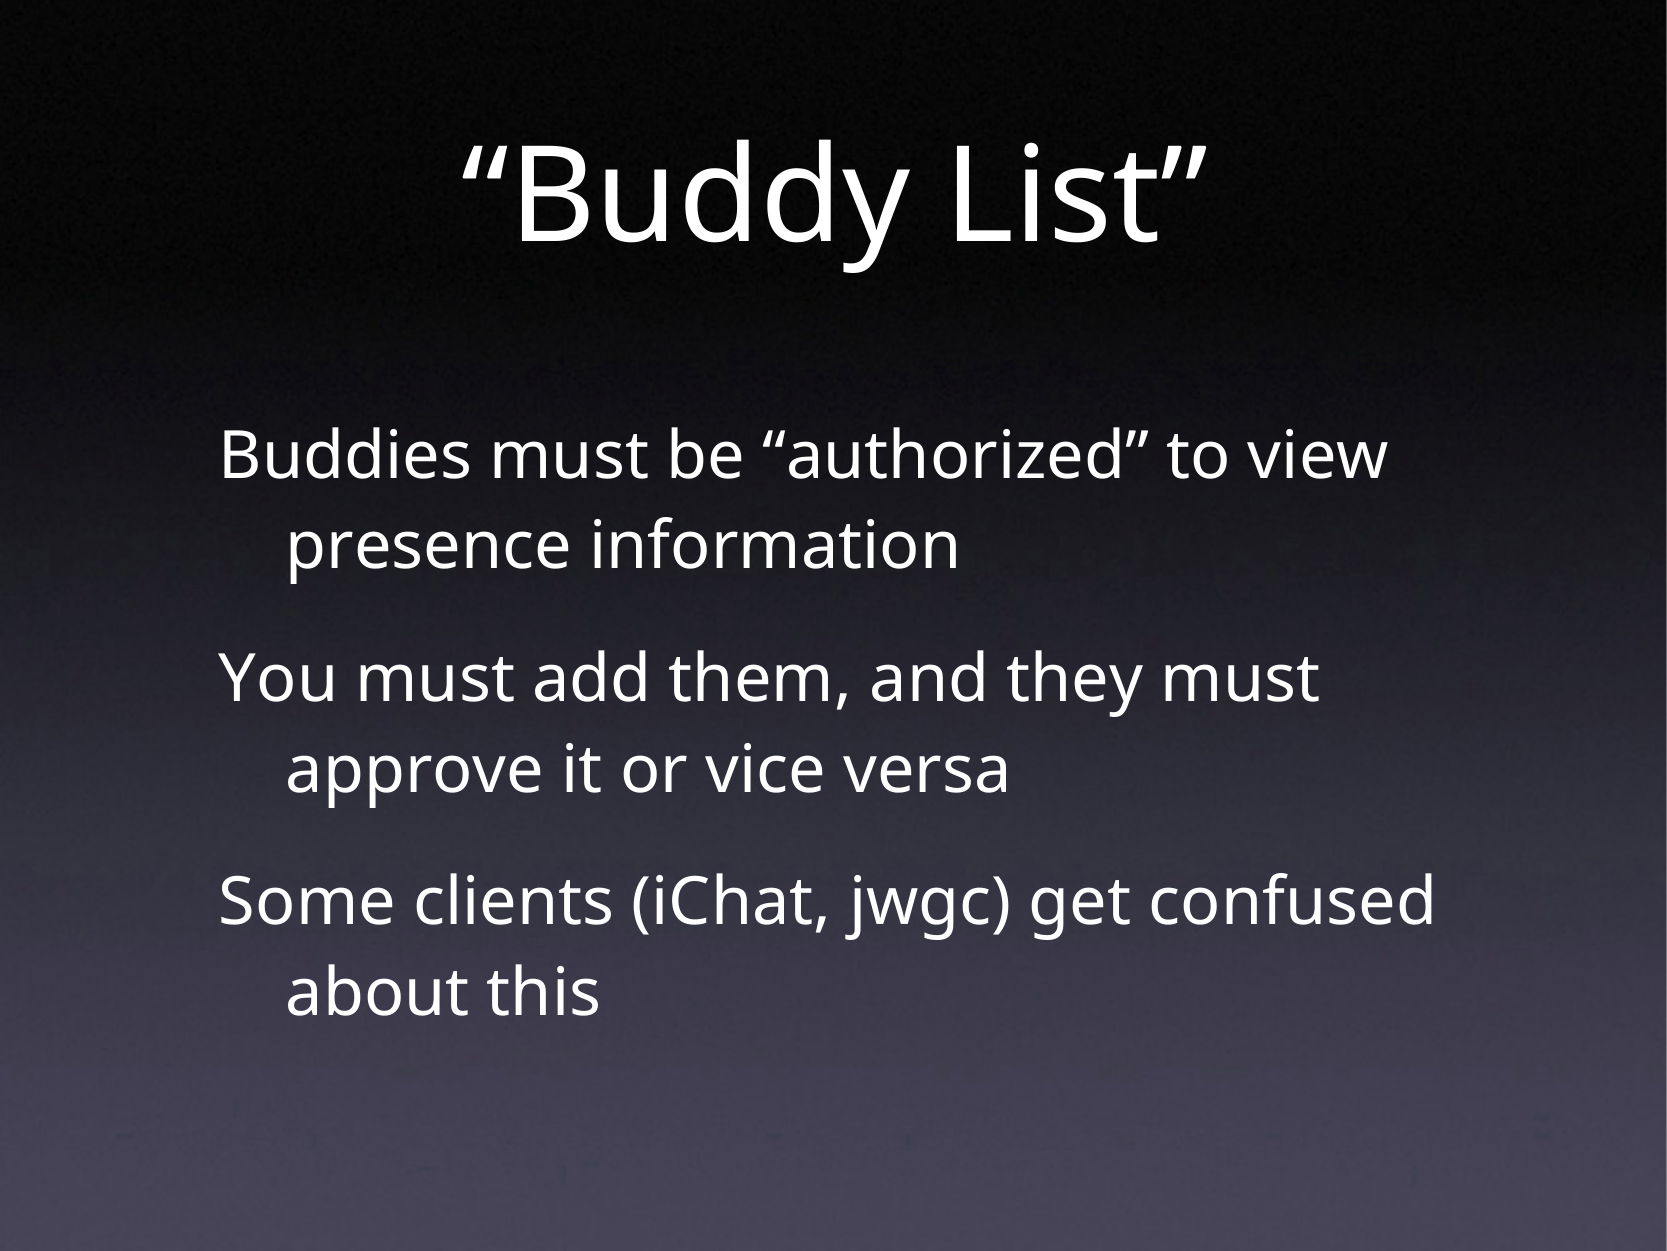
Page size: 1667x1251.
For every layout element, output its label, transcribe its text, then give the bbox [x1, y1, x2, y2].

title “Buddy List” [162, 33, 1505, 346]
picture [0, 0, 1667, 1251]
list Buddies must be “authorized” to view presence information You must add them, and they must approve it or vice versa Some clients (iChat, jwgc) get confused about this [162, 354, 1505, 1088]
